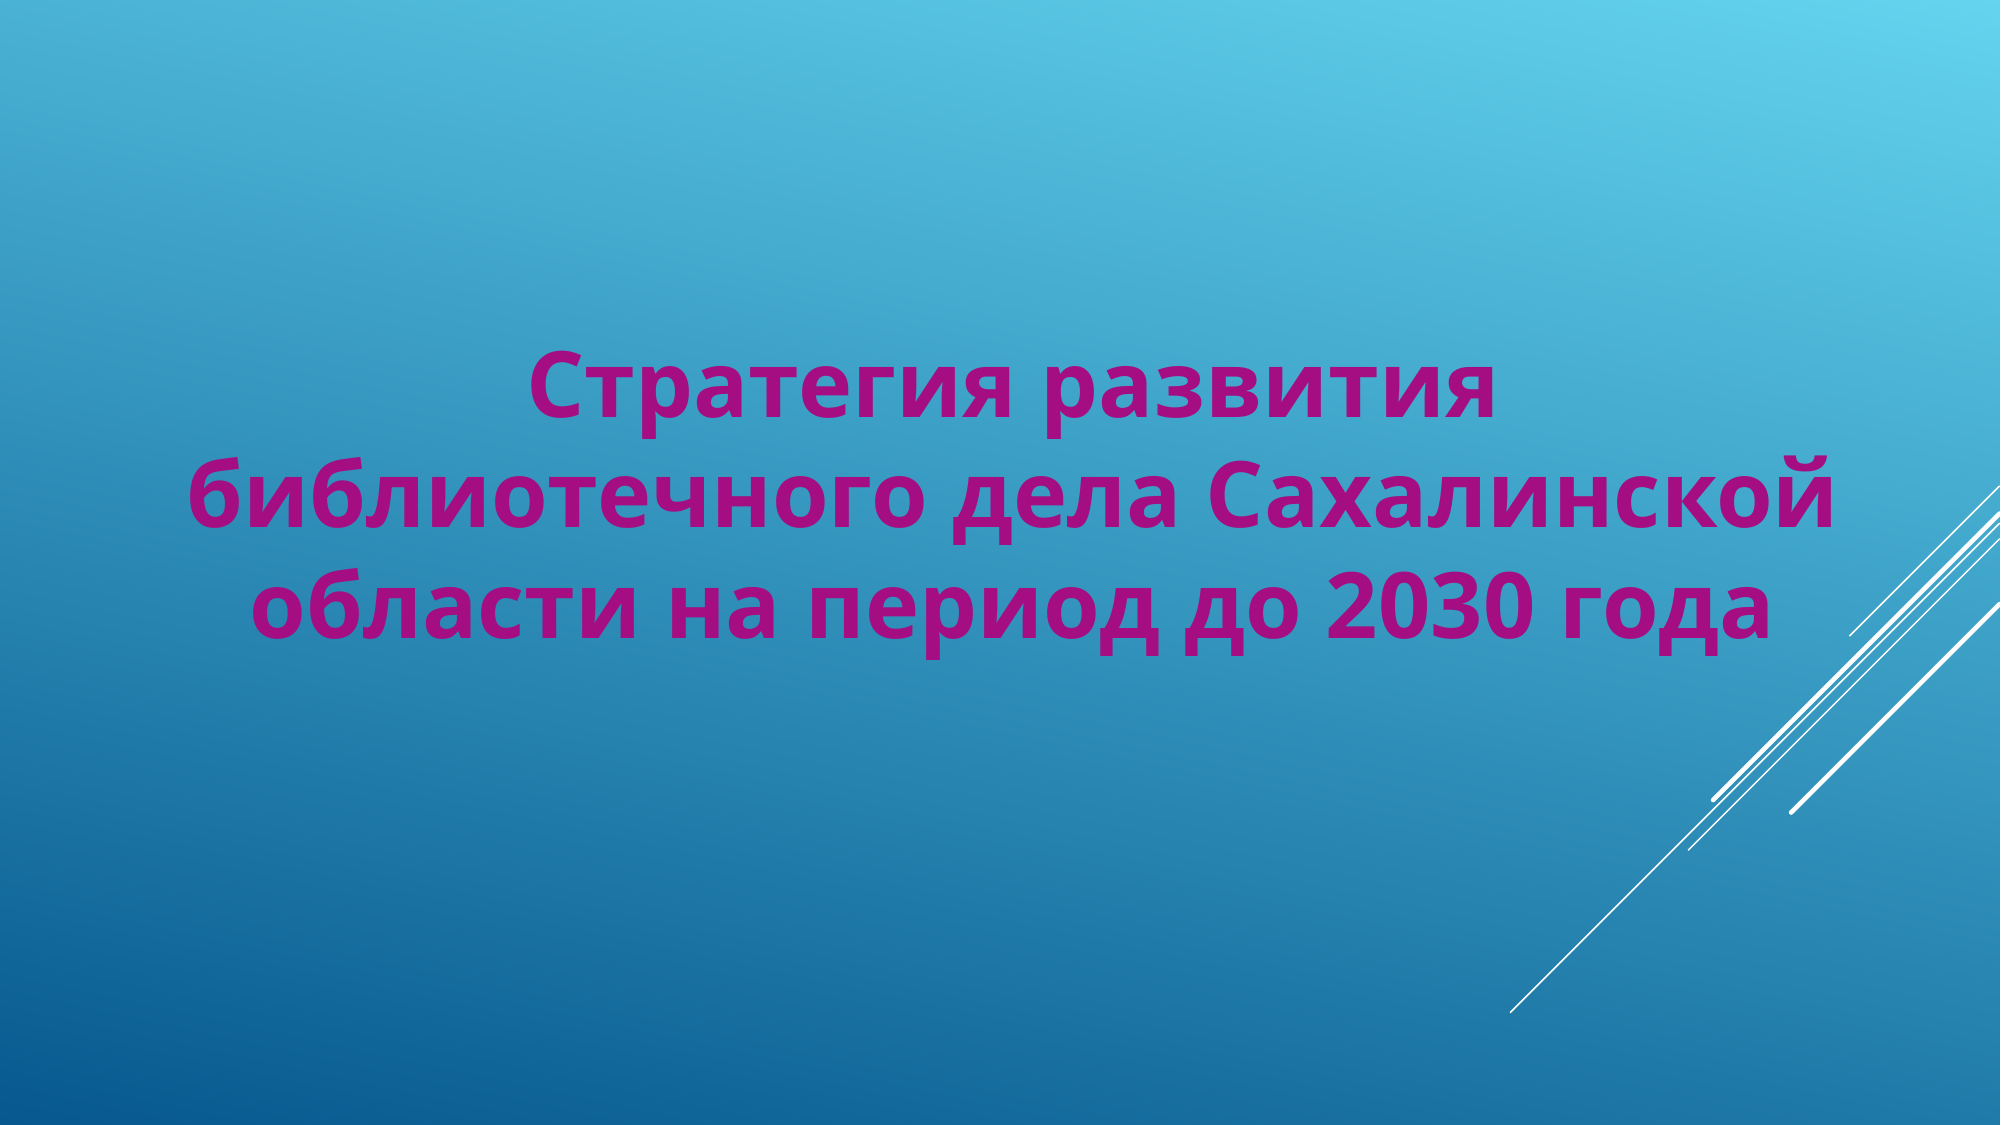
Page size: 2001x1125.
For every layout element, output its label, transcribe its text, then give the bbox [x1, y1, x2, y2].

list Стратегия развития библиотечного дела Сахалинской области на период до 2030 года [160, 112, 1867, 871]
